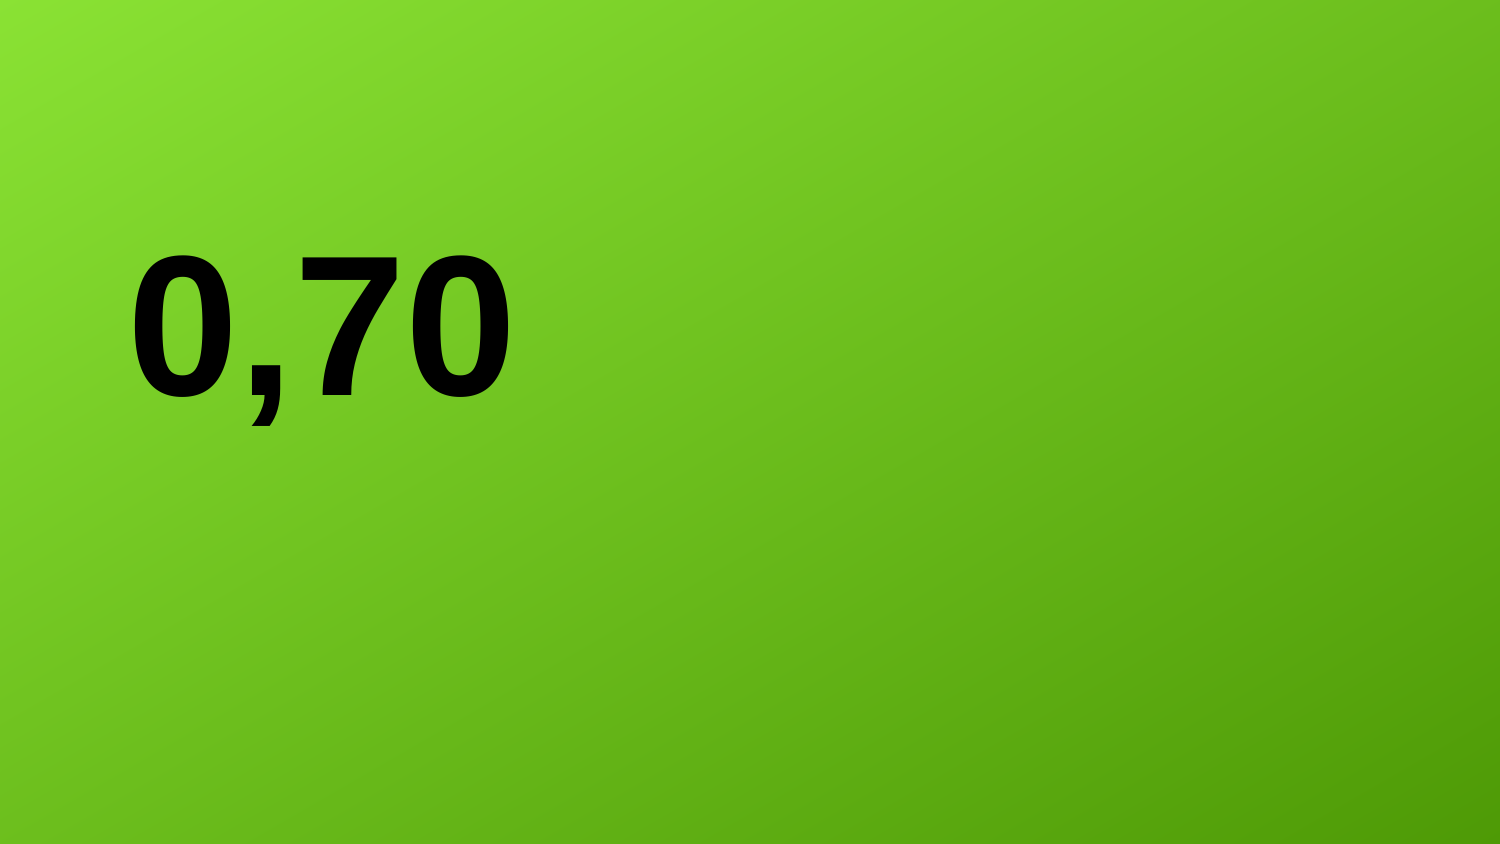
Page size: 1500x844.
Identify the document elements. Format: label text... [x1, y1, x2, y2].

title 0,70 [112, 259, 1388, 450]
